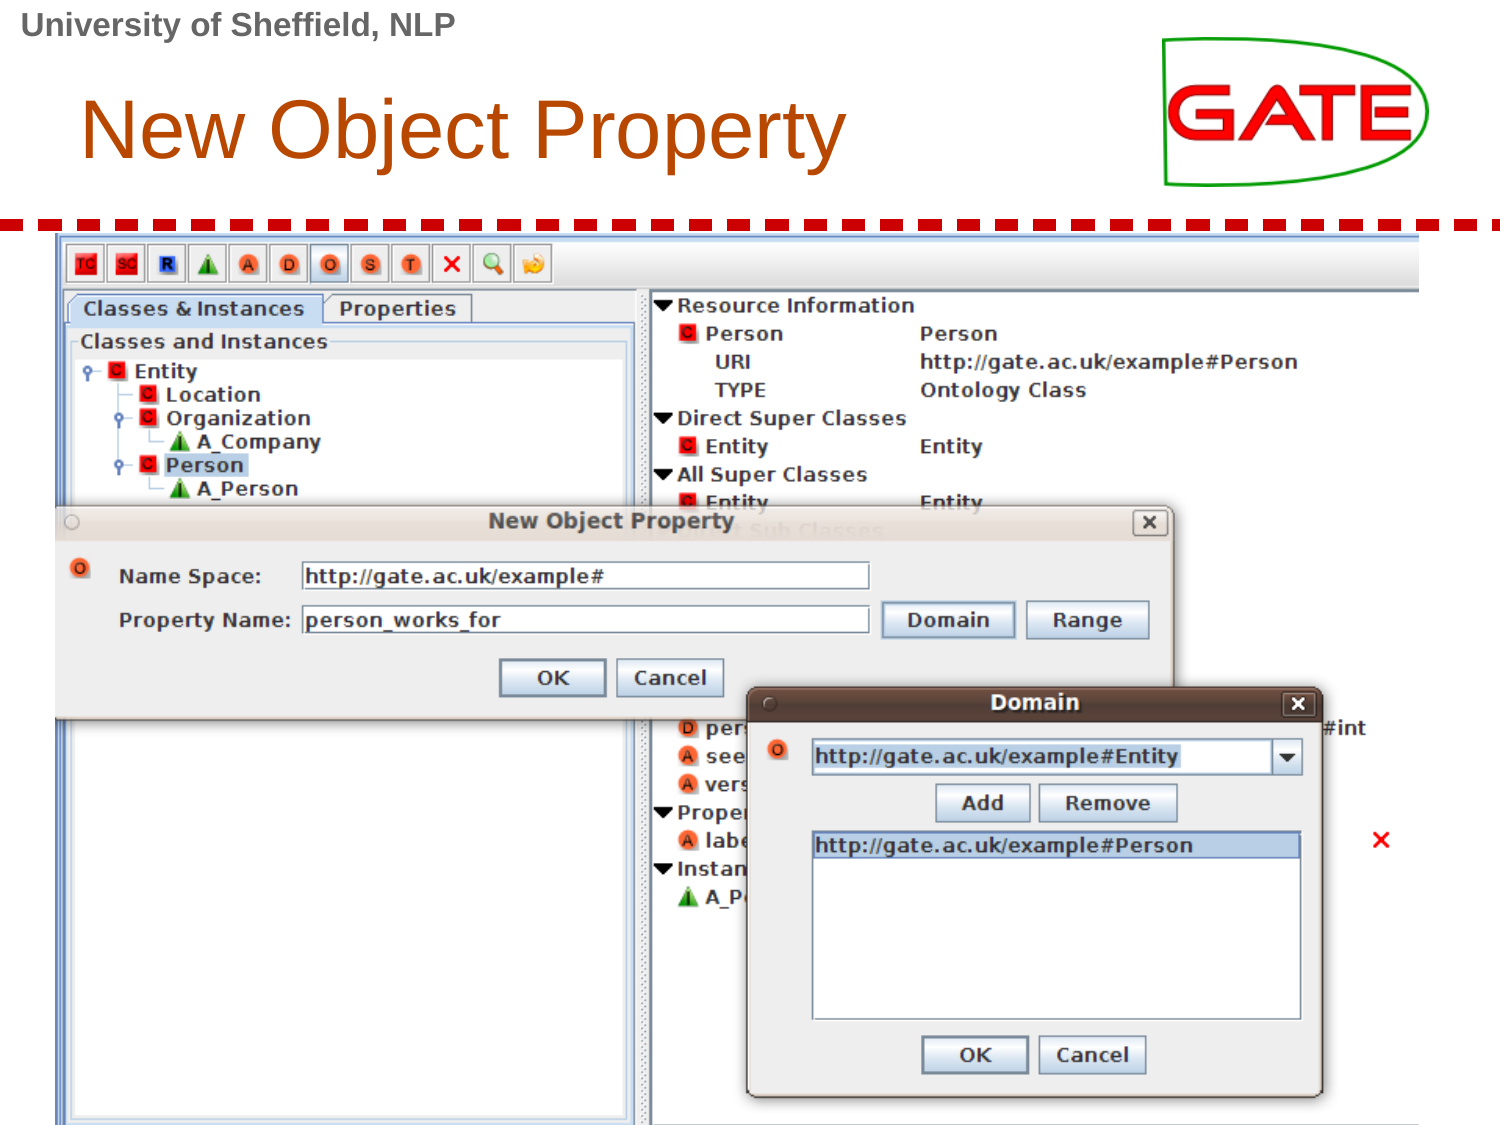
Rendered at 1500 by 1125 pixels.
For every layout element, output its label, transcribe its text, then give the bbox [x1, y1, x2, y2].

picture [1162, 37, 1429, 187]
title New Object Property [79, 55, 1149, 204]
picture [55, 233, 1419, 1125]
